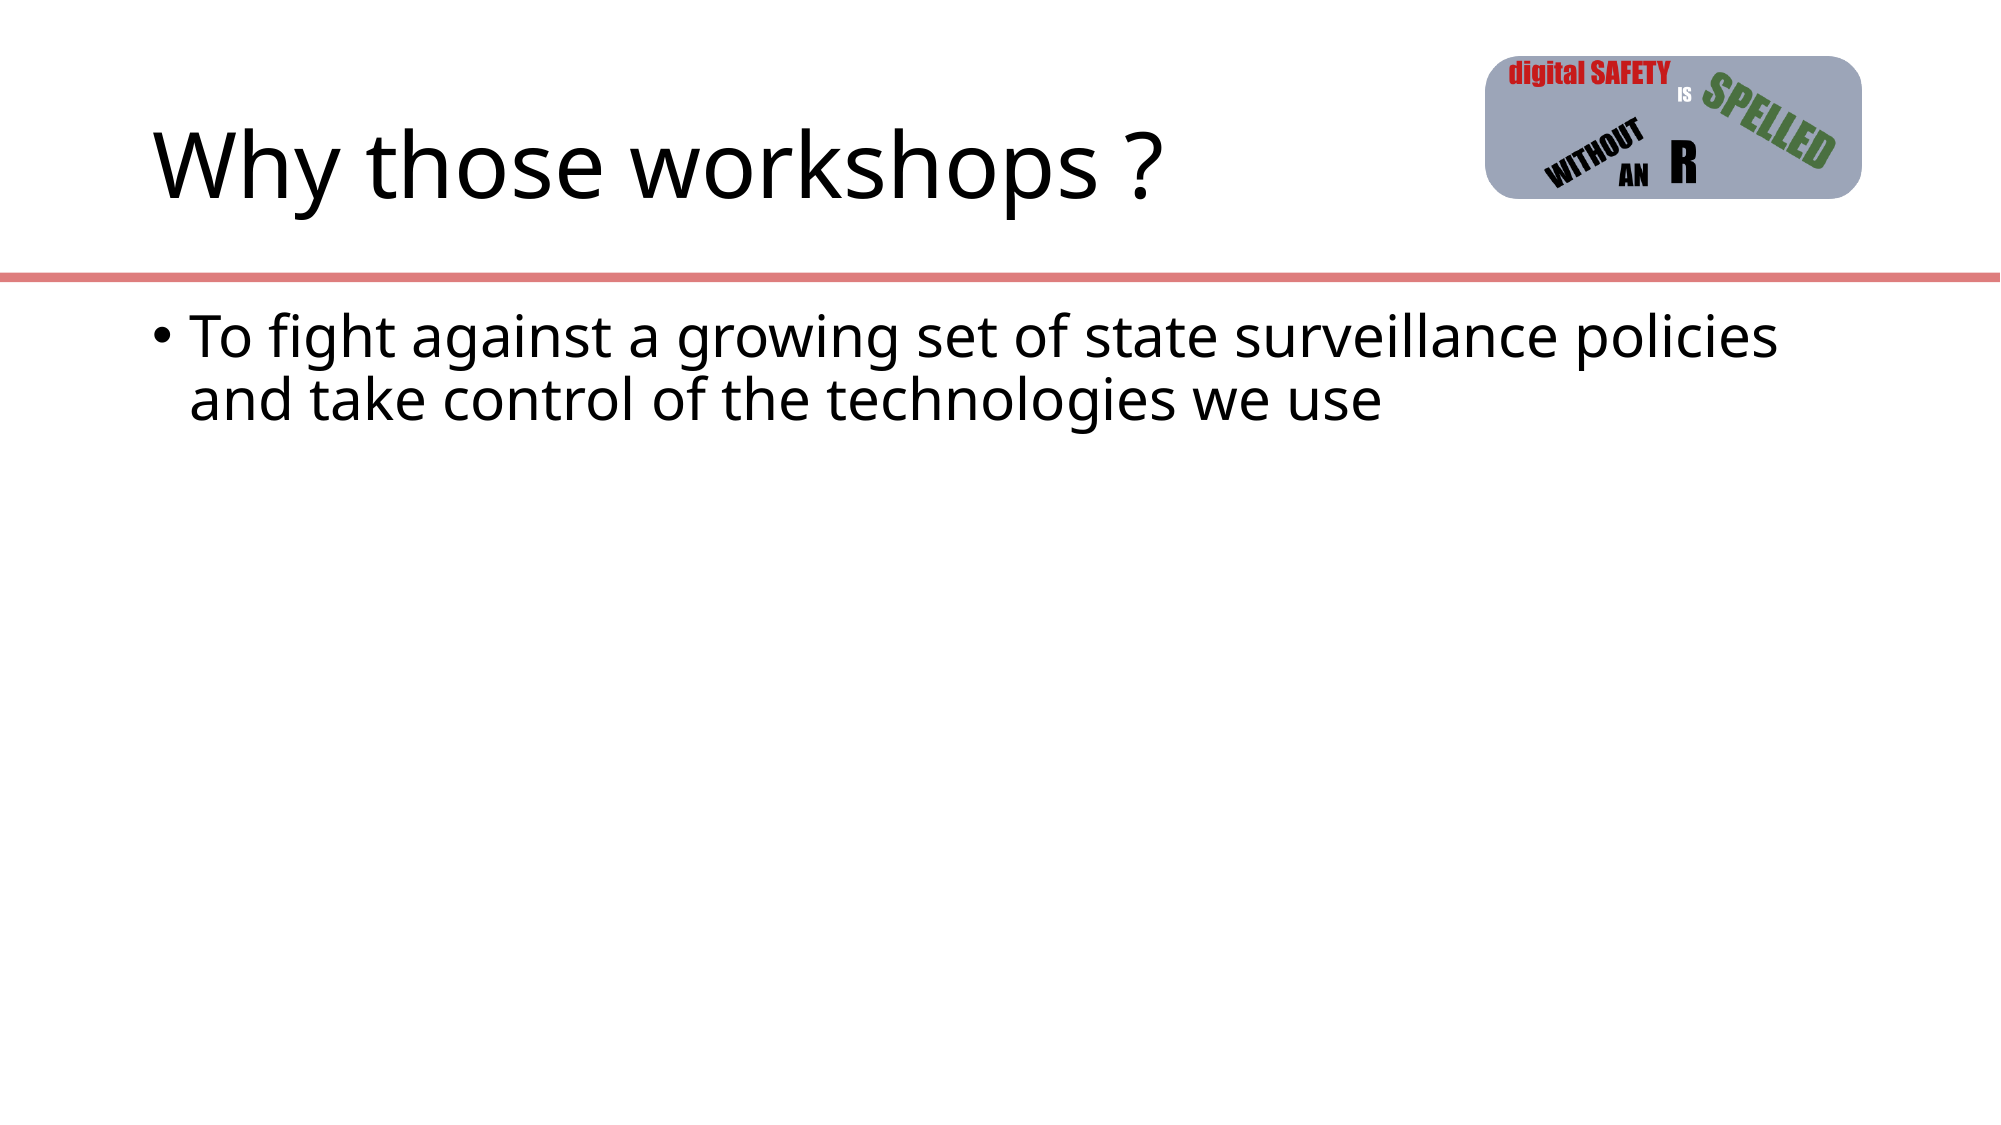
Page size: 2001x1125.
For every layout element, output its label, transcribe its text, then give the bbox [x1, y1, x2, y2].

list To fight against a growing set of state surveillance policies and take control of the technologies we use [137, 299, 1863, 1014]
title Why those workshops ? [137, 59, 1863, 278]
